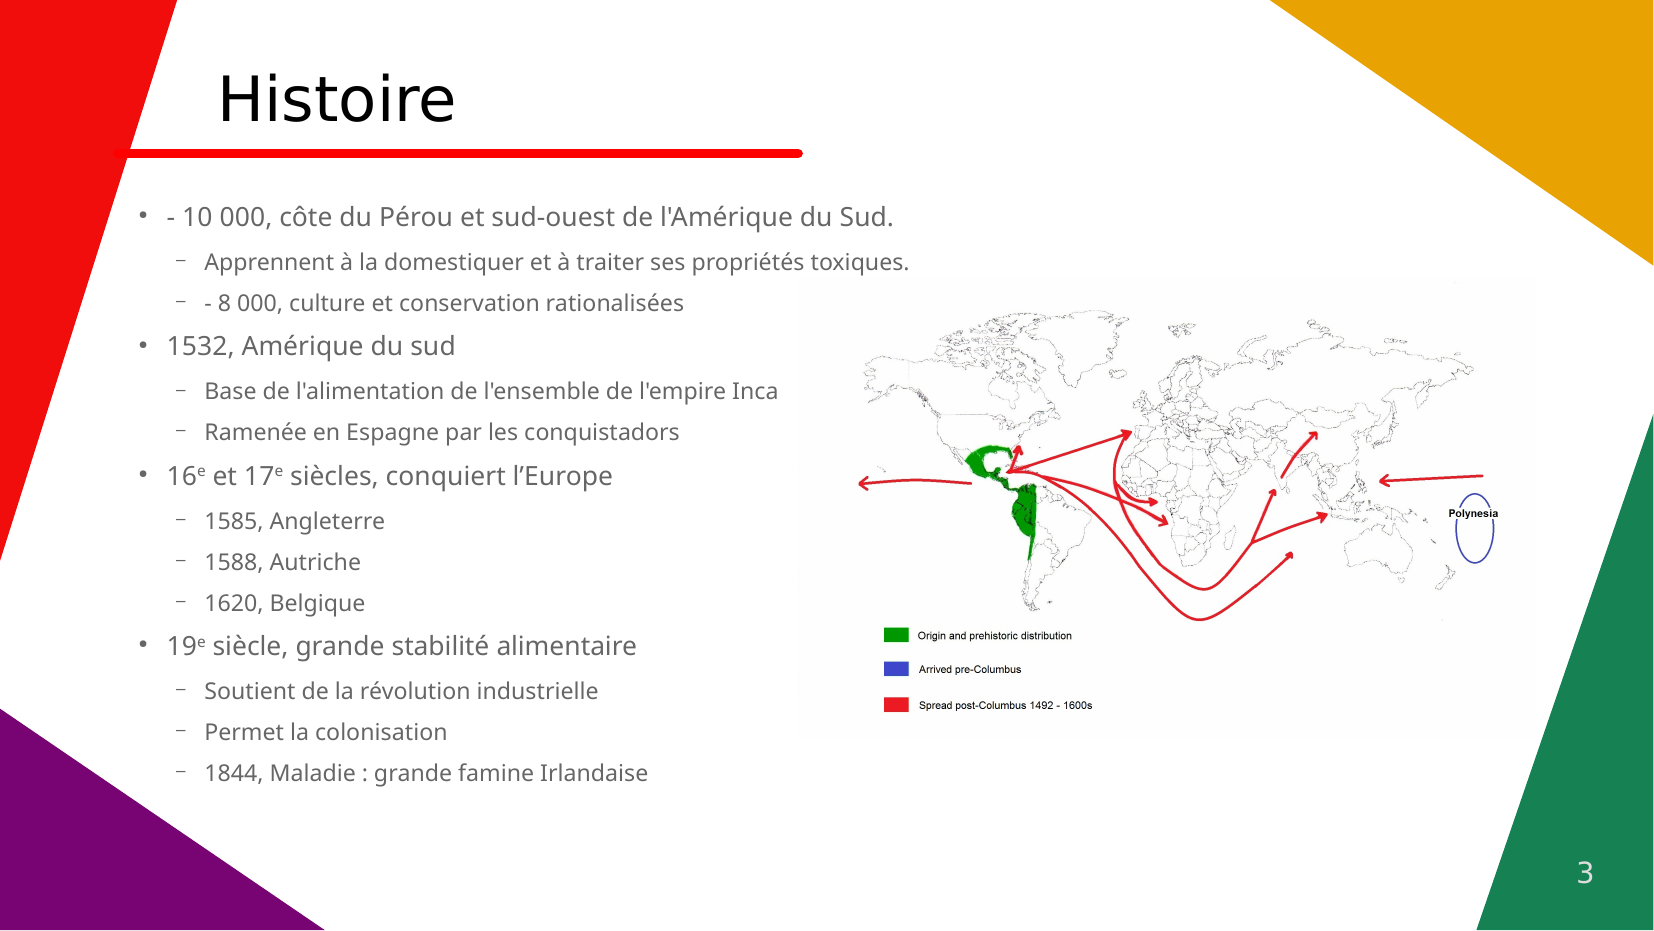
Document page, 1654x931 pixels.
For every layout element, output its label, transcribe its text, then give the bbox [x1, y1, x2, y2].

title Histoire [217, 21, 1300, 178]
list - 10 000, côte du Pérou et sud-ouest de l'Amérique du Sud. Apprennent à la domestiquer et à traiter ses propriétés toxiques. - 8 000, culture et conservation rationalisées 1532, Amérique du sud Base de l'alimentation de l'ensemble de l'empire Inca Ramenée en Espagne par les conquistadors 16e et 17e siècles, conquiert l’Europe 1585, Angleterre 1588, Autriche 1620, Belgique 19e siècle, grande stabilité alimentaire Soutient de la révolution industrielle Permet la colonisation 1844, Maladie : grande famine Irlandaise [129, 198, 1211, 798]
picture [797, 277, 1536, 739]
